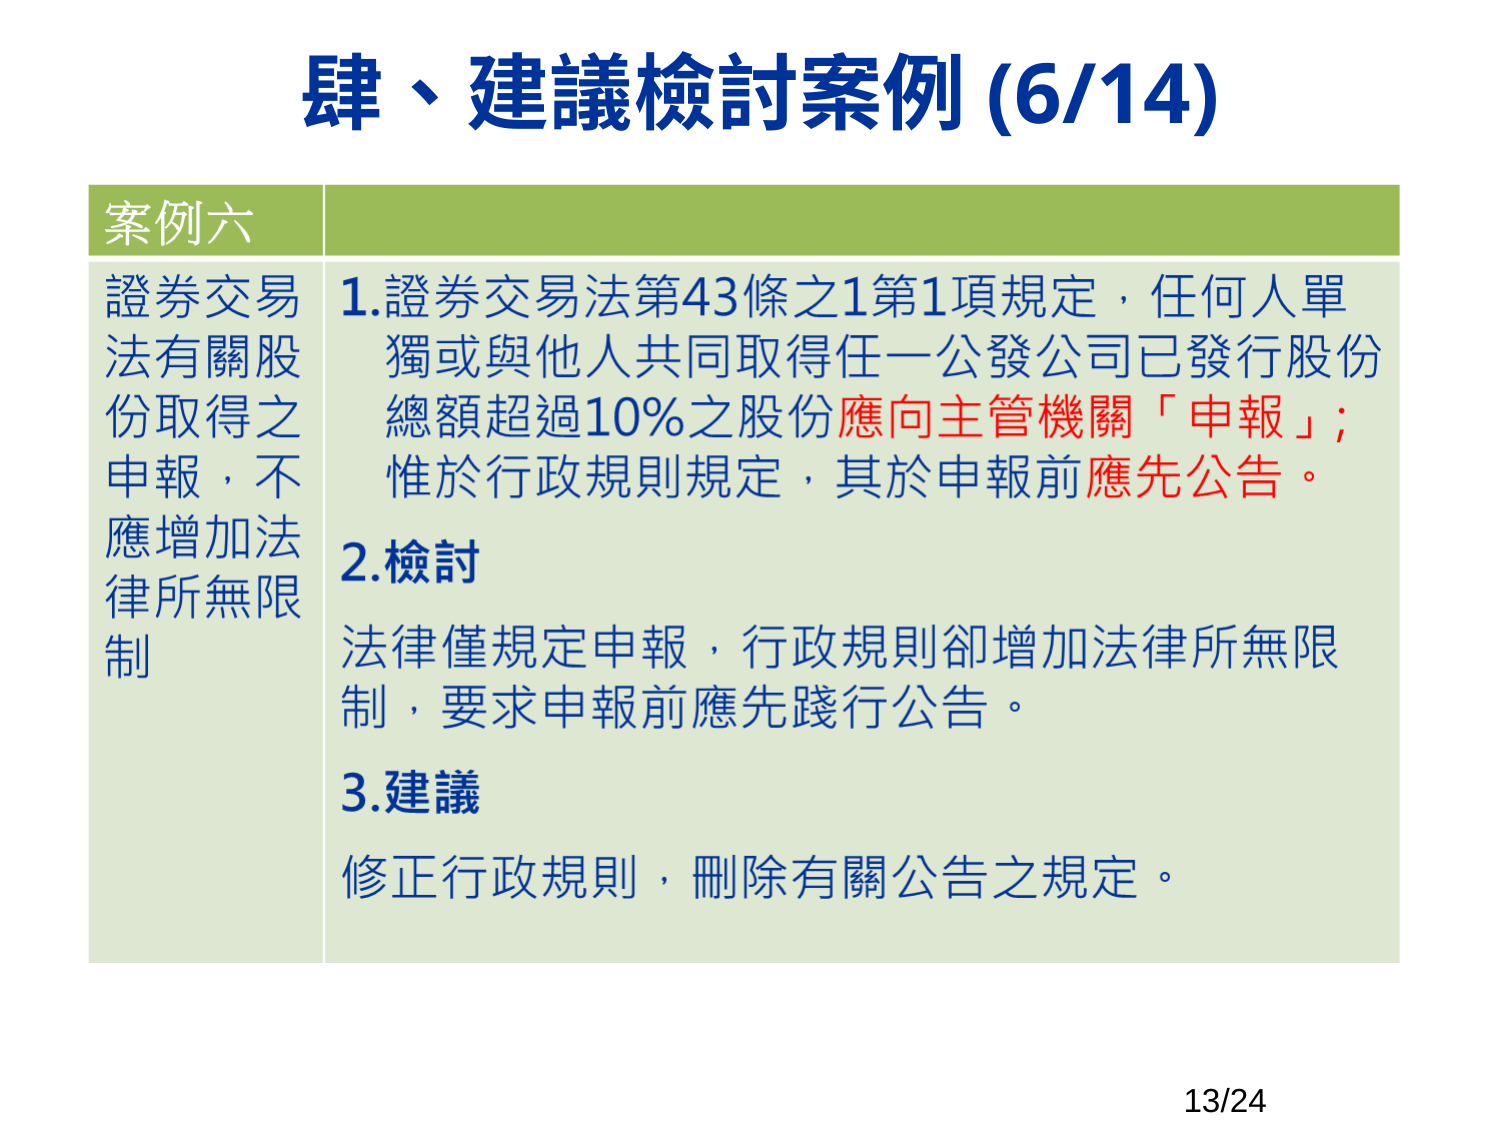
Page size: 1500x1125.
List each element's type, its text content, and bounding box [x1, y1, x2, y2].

picture [87, 175, 1401, 964]
text_box 肆、建議檢討案例(6/14) [9, 19, 1500, 152]
